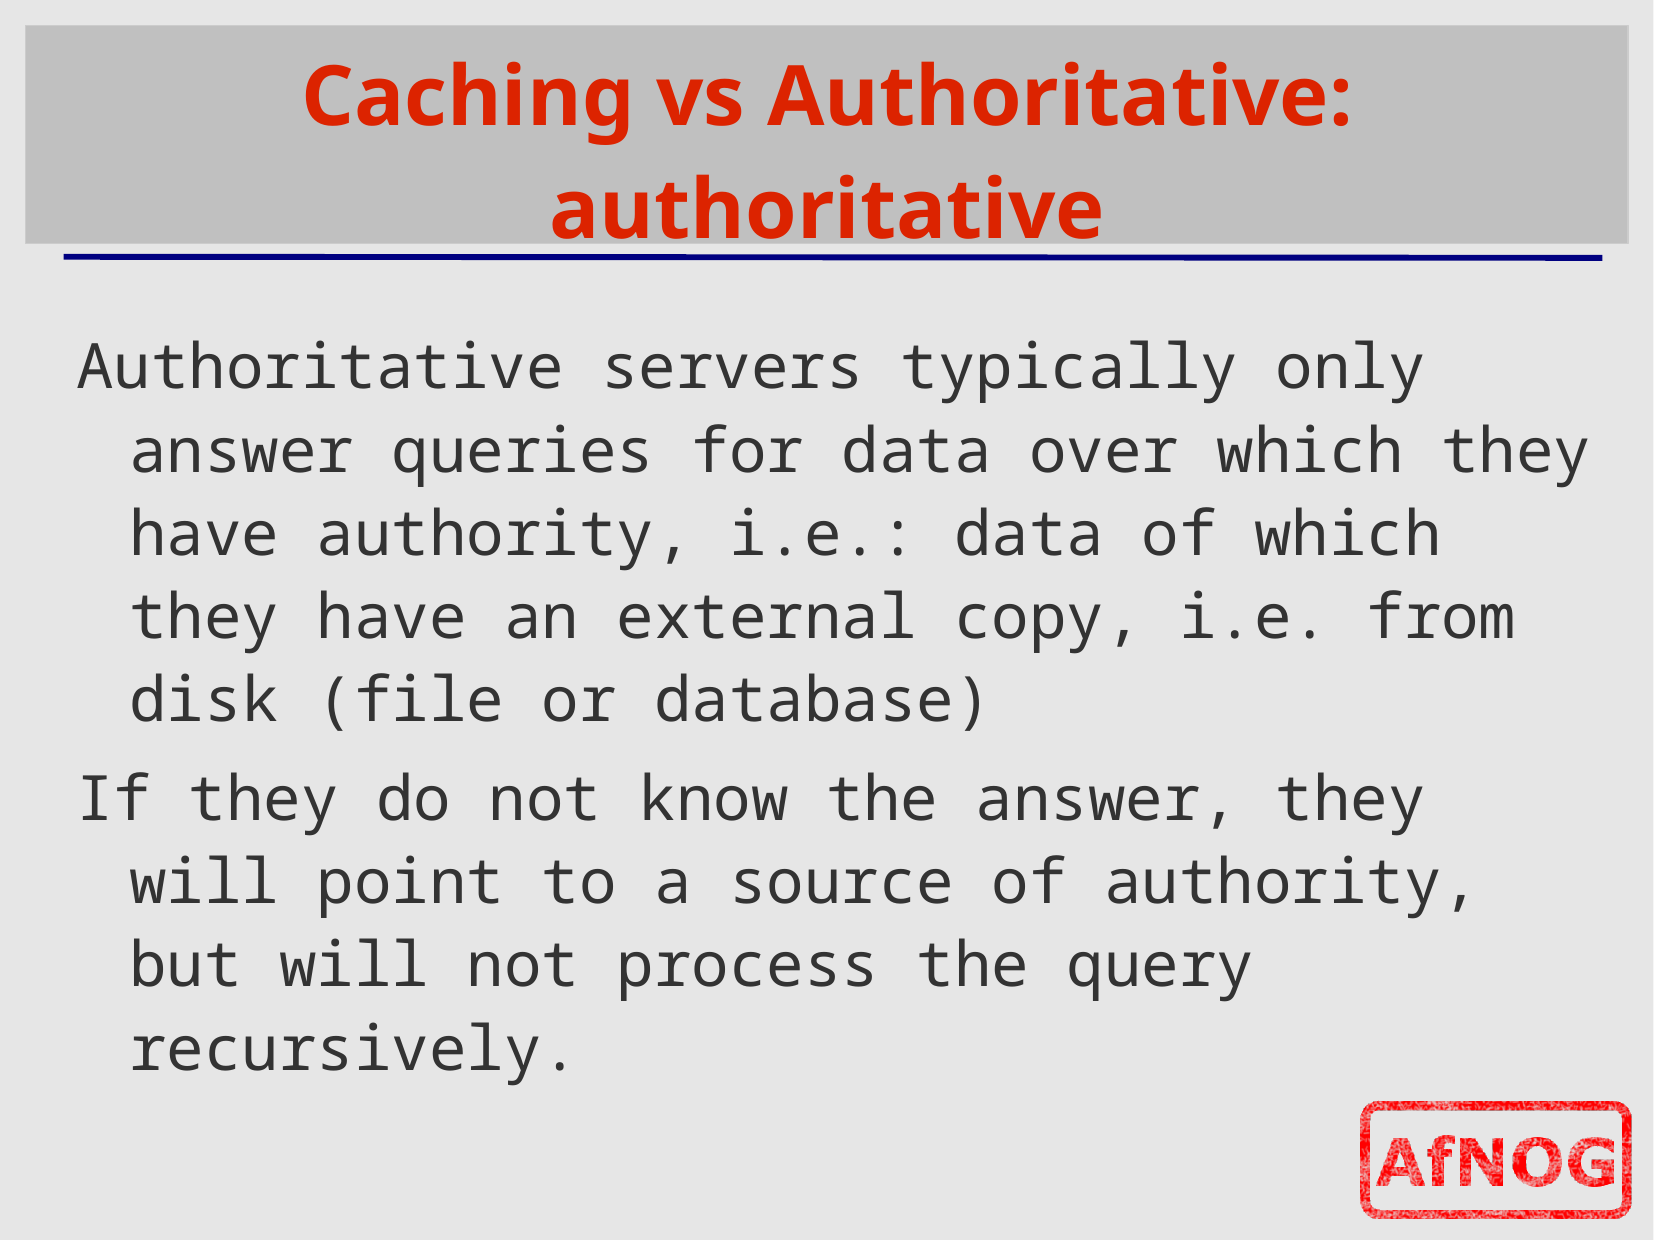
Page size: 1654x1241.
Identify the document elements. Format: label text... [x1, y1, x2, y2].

title Caching vs Authoritative: authoritative [121, 46, 1534, 254]
picture [1360, 1100, 1632, 1219]
list Authoritative servers typically only answer queries for data over which they have authority, i.e.: data of which they have an external copy, i.e. from disk (file or database) If they do not know the answer, they will point to a source of authority, but will not process the query recursively. [59, 322, 1595, 1132]
